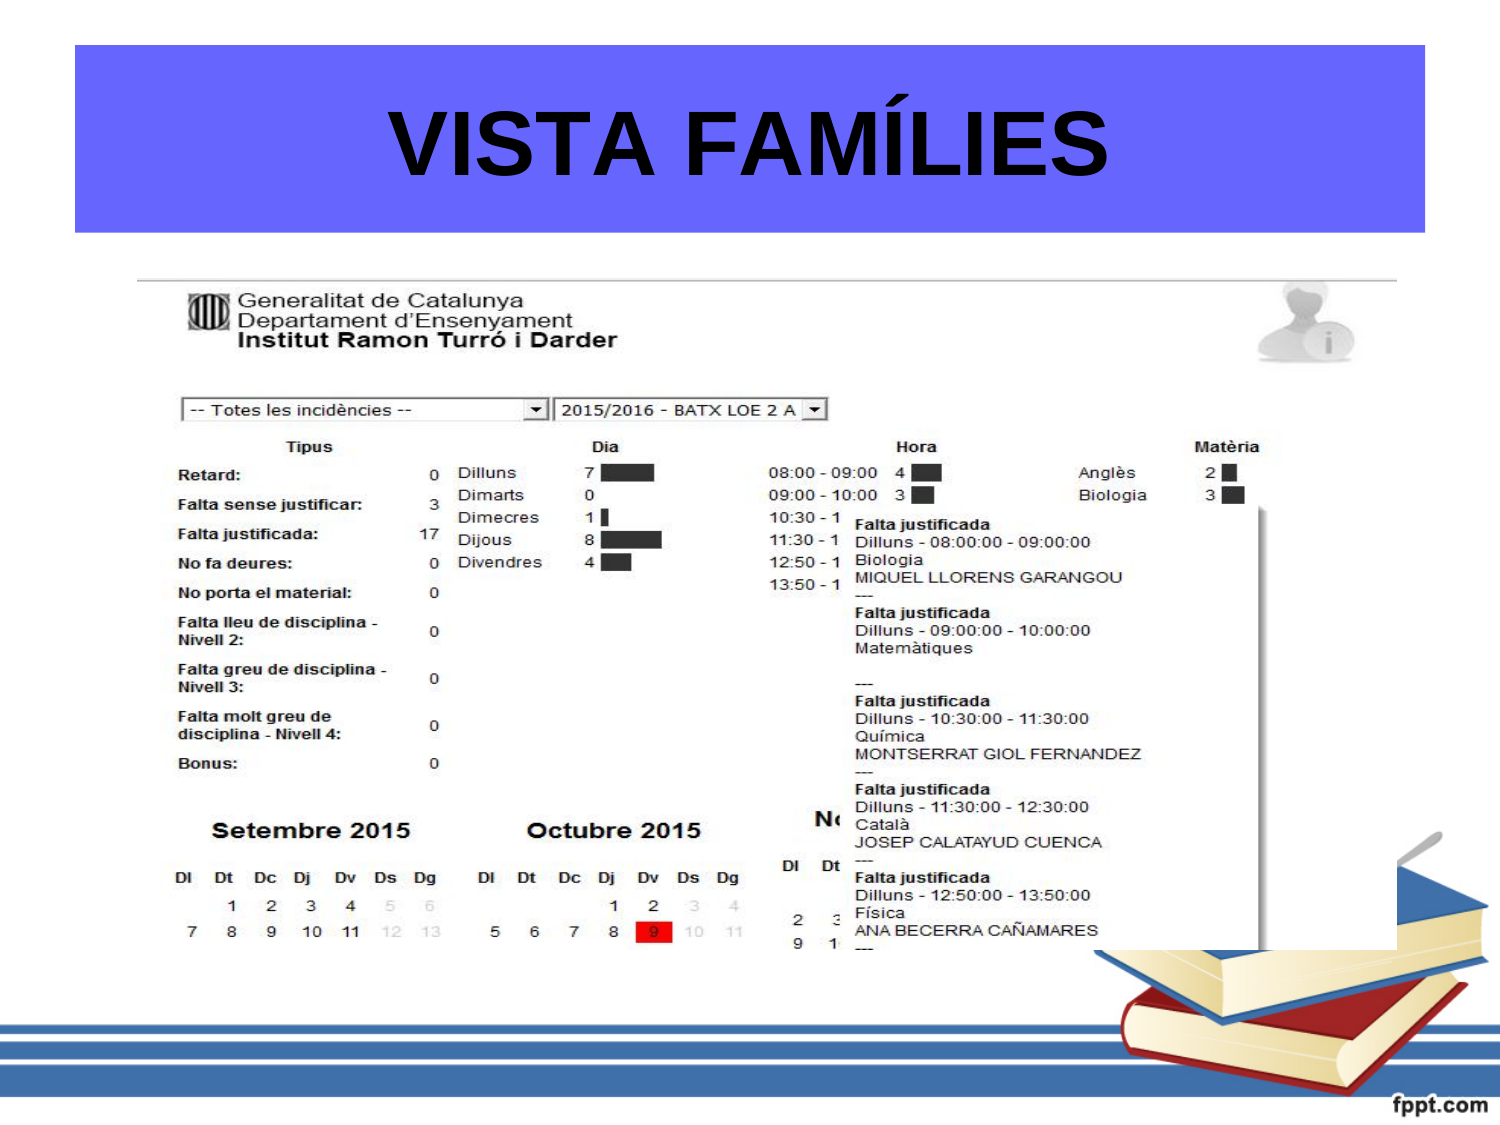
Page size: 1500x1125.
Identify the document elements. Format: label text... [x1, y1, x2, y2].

picture [0, 0, 1500, 1125]
title VISTA FAMÍLIES [75, 45, 1426, 233]
list [75, 262, 1426, 1006]
